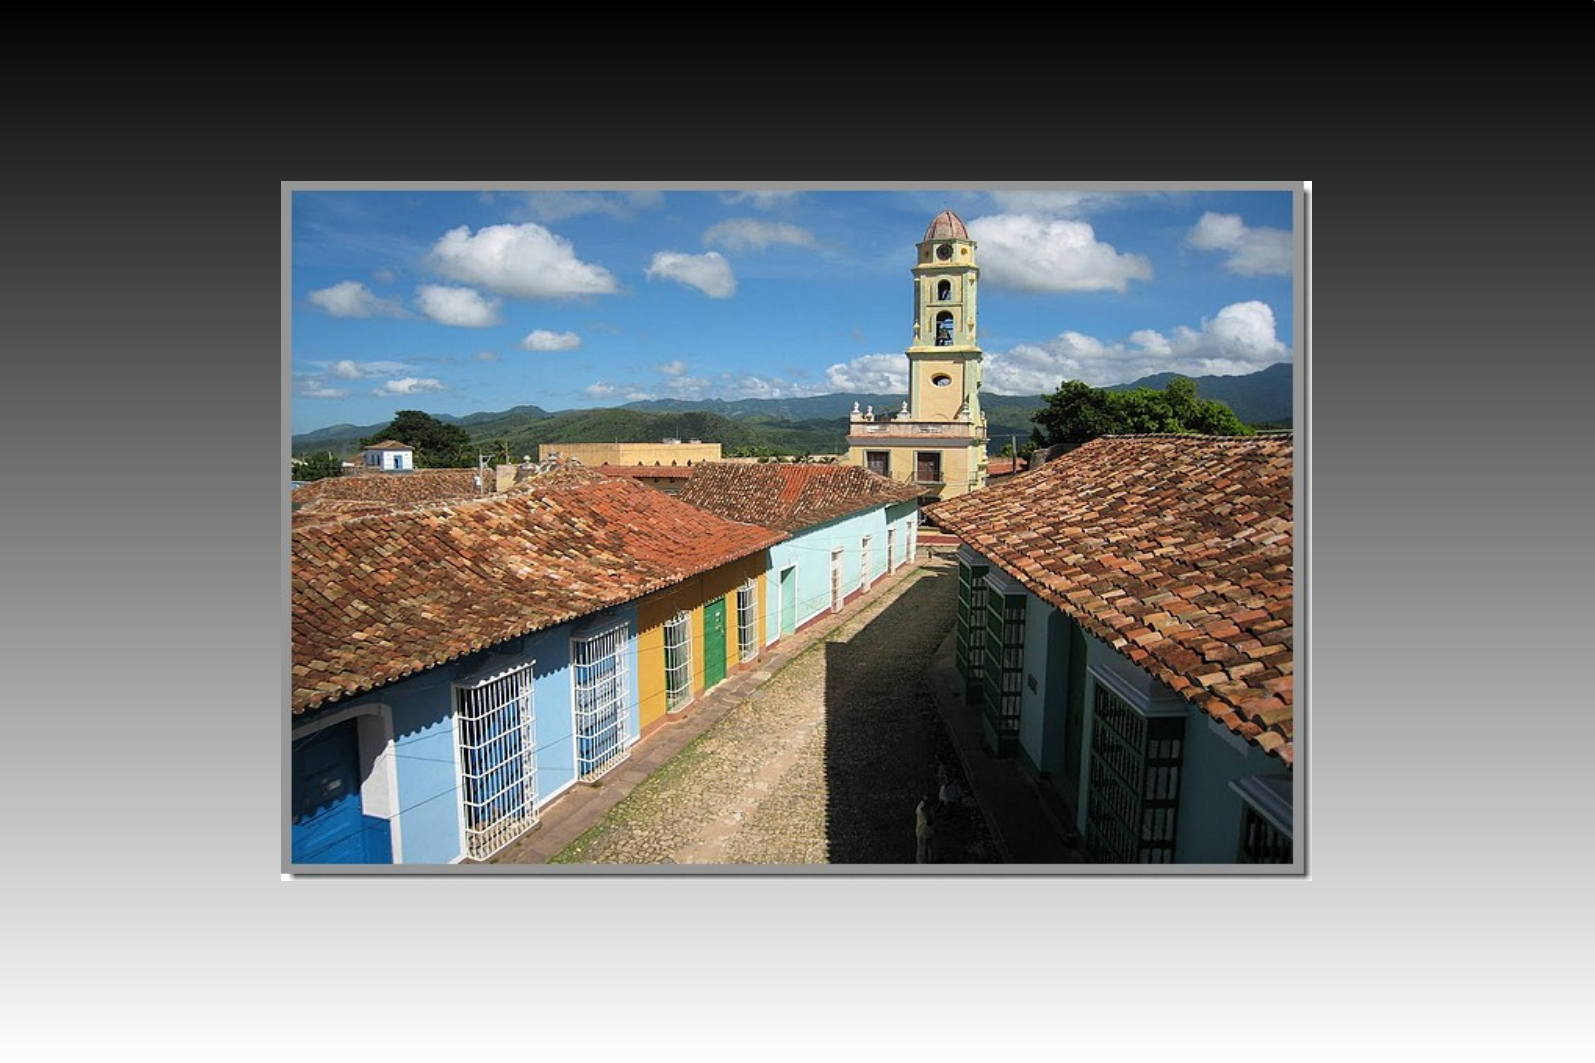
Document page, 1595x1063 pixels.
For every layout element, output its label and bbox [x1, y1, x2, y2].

picture [281, 181, 1312, 881]
